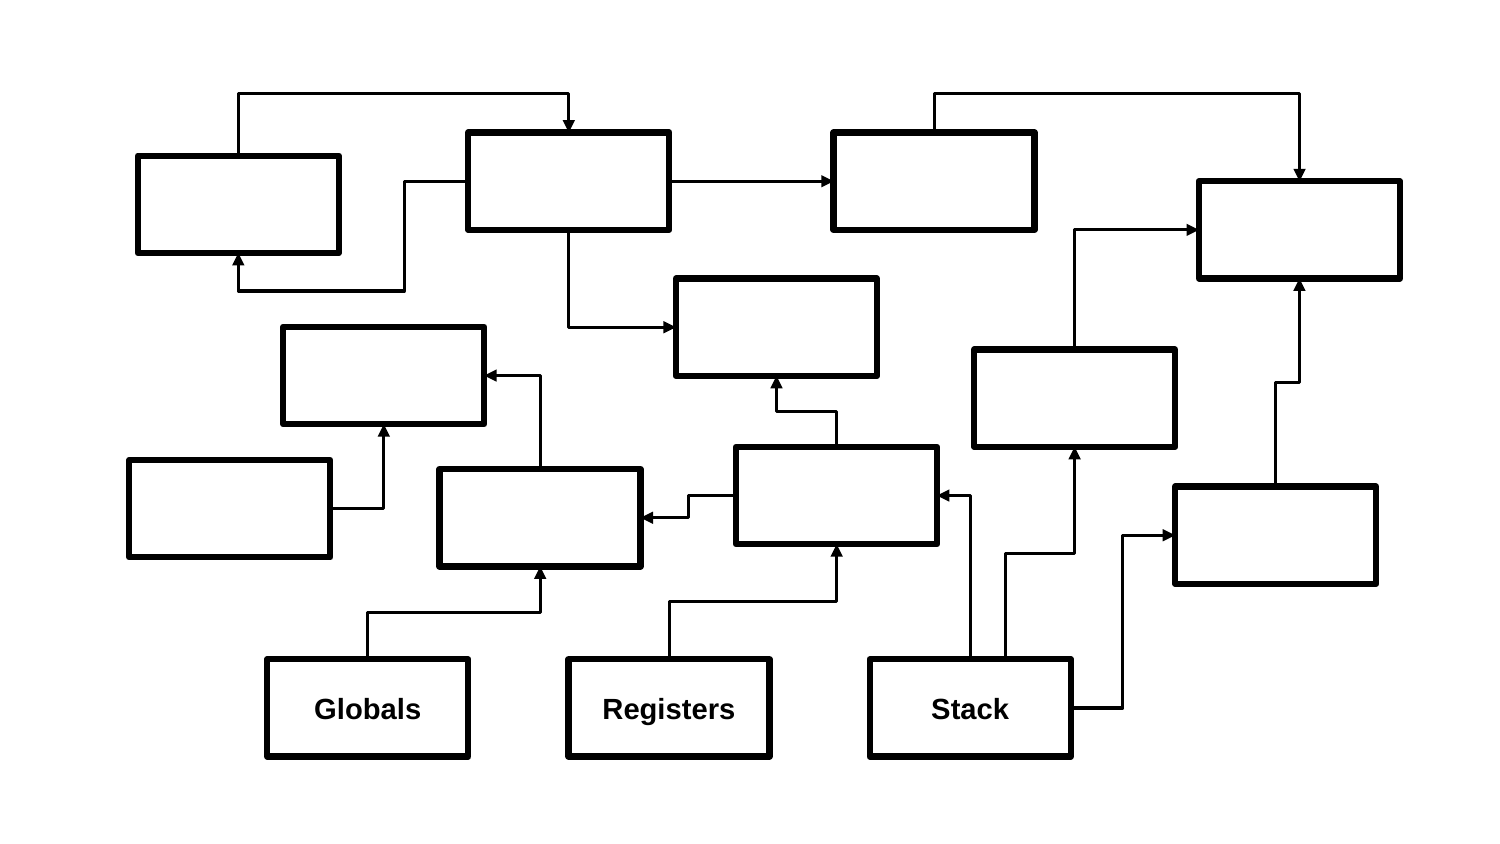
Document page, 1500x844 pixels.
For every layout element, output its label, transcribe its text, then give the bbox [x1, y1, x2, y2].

text_box [675, 278, 877, 376]
text_box [974, 349, 1176, 447]
text_box [468, 132, 670, 230]
text_box [137, 155, 339, 253]
text_box [129, 460, 331, 558]
text_box Registers [568, 659, 770, 757]
text_box [736, 446, 937, 545]
text_box [833, 132, 1035, 230]
text_box [439, 469, 641, 567]
text_box [1198, 181, 1400, 279]
text_box Globals [267, 659, 469, 757]
text_box [283, 326, 485, 425]
text_box [1175, 486, 1377, 584]
text_box Stack [869, 659, 1071, 757]
